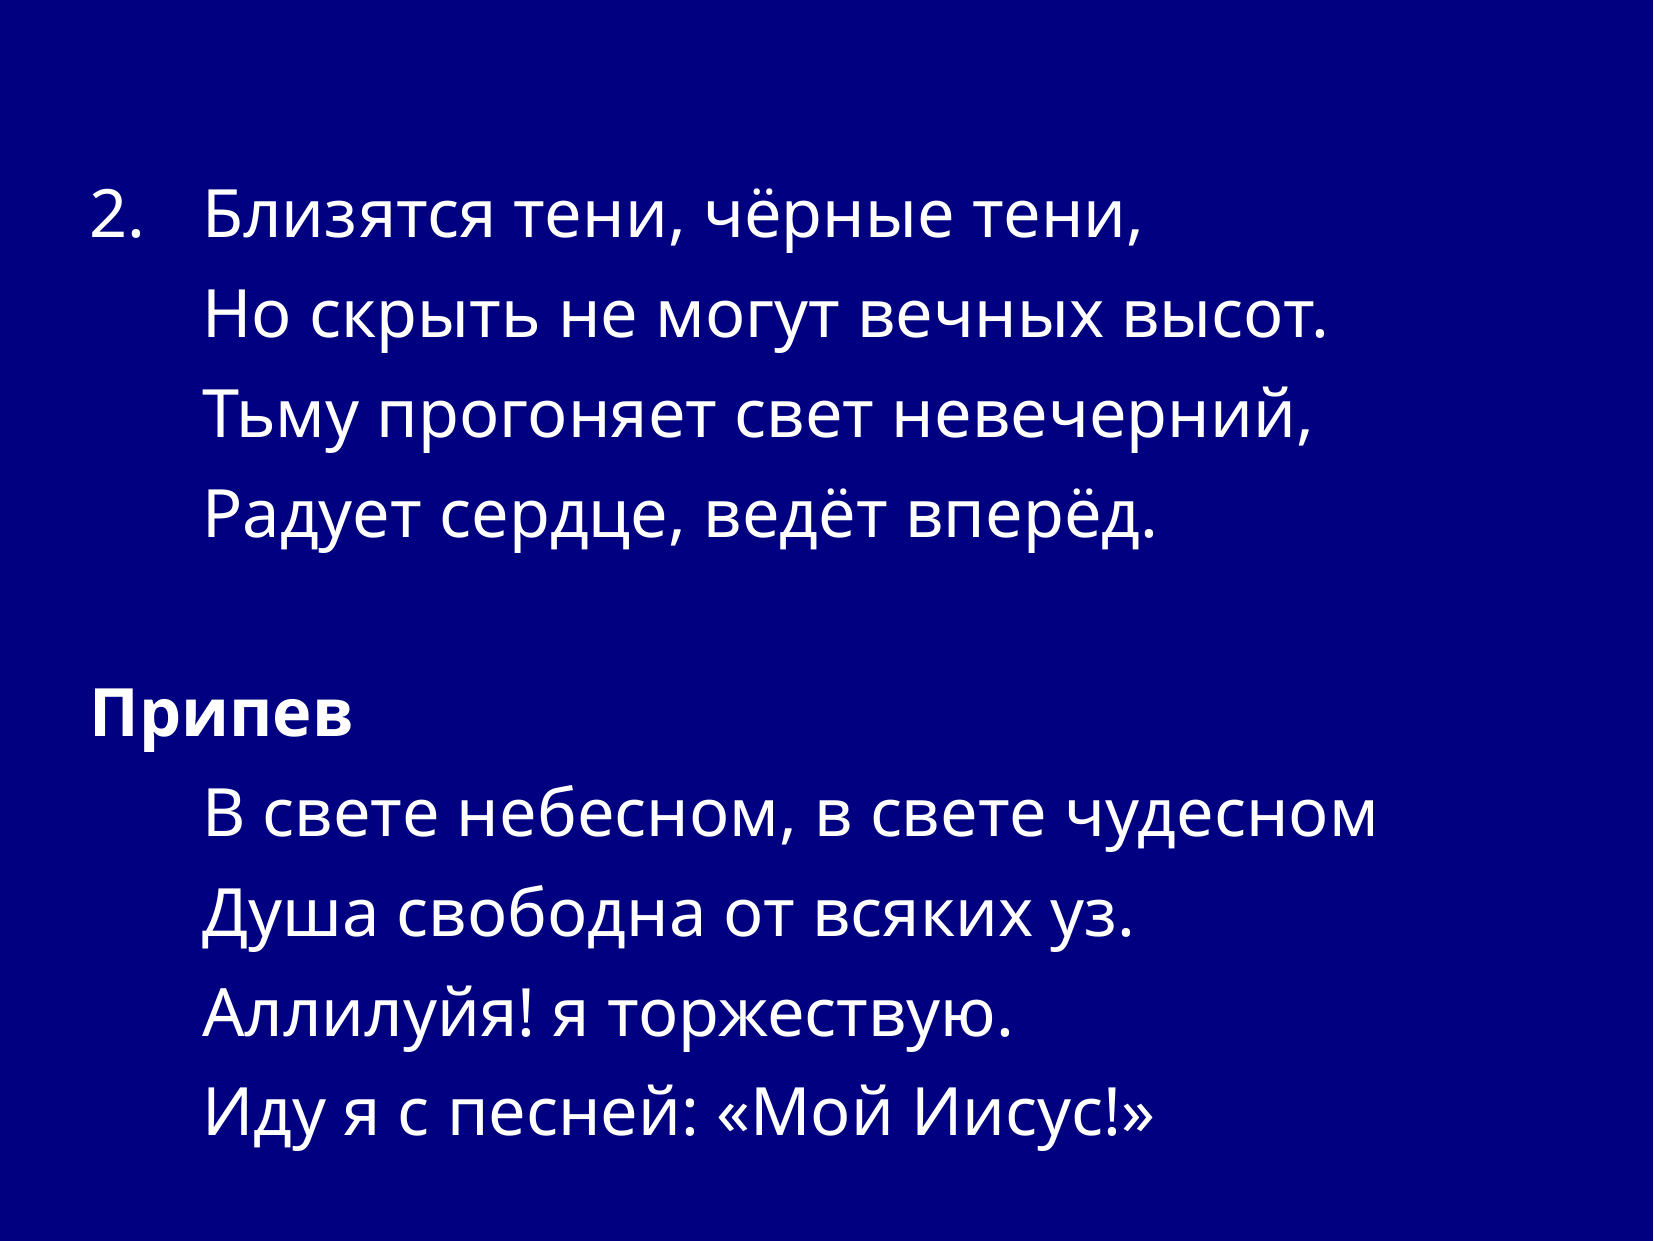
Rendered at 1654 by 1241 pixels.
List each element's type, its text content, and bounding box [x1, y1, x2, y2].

text_box 2. Близятся тени, чёрные тени, Но скрыть не могут вечных высот. Тьму прогоняет свет невечерний, Радует сердце, ведёт вперёд. Припев В свете небесном, в свете чудесном Душа свободна от всяких уз. Аллилуйя! я торжествую. Иду я с песней: «Мой Иисус!» [75, 150, 1576, 1163]
